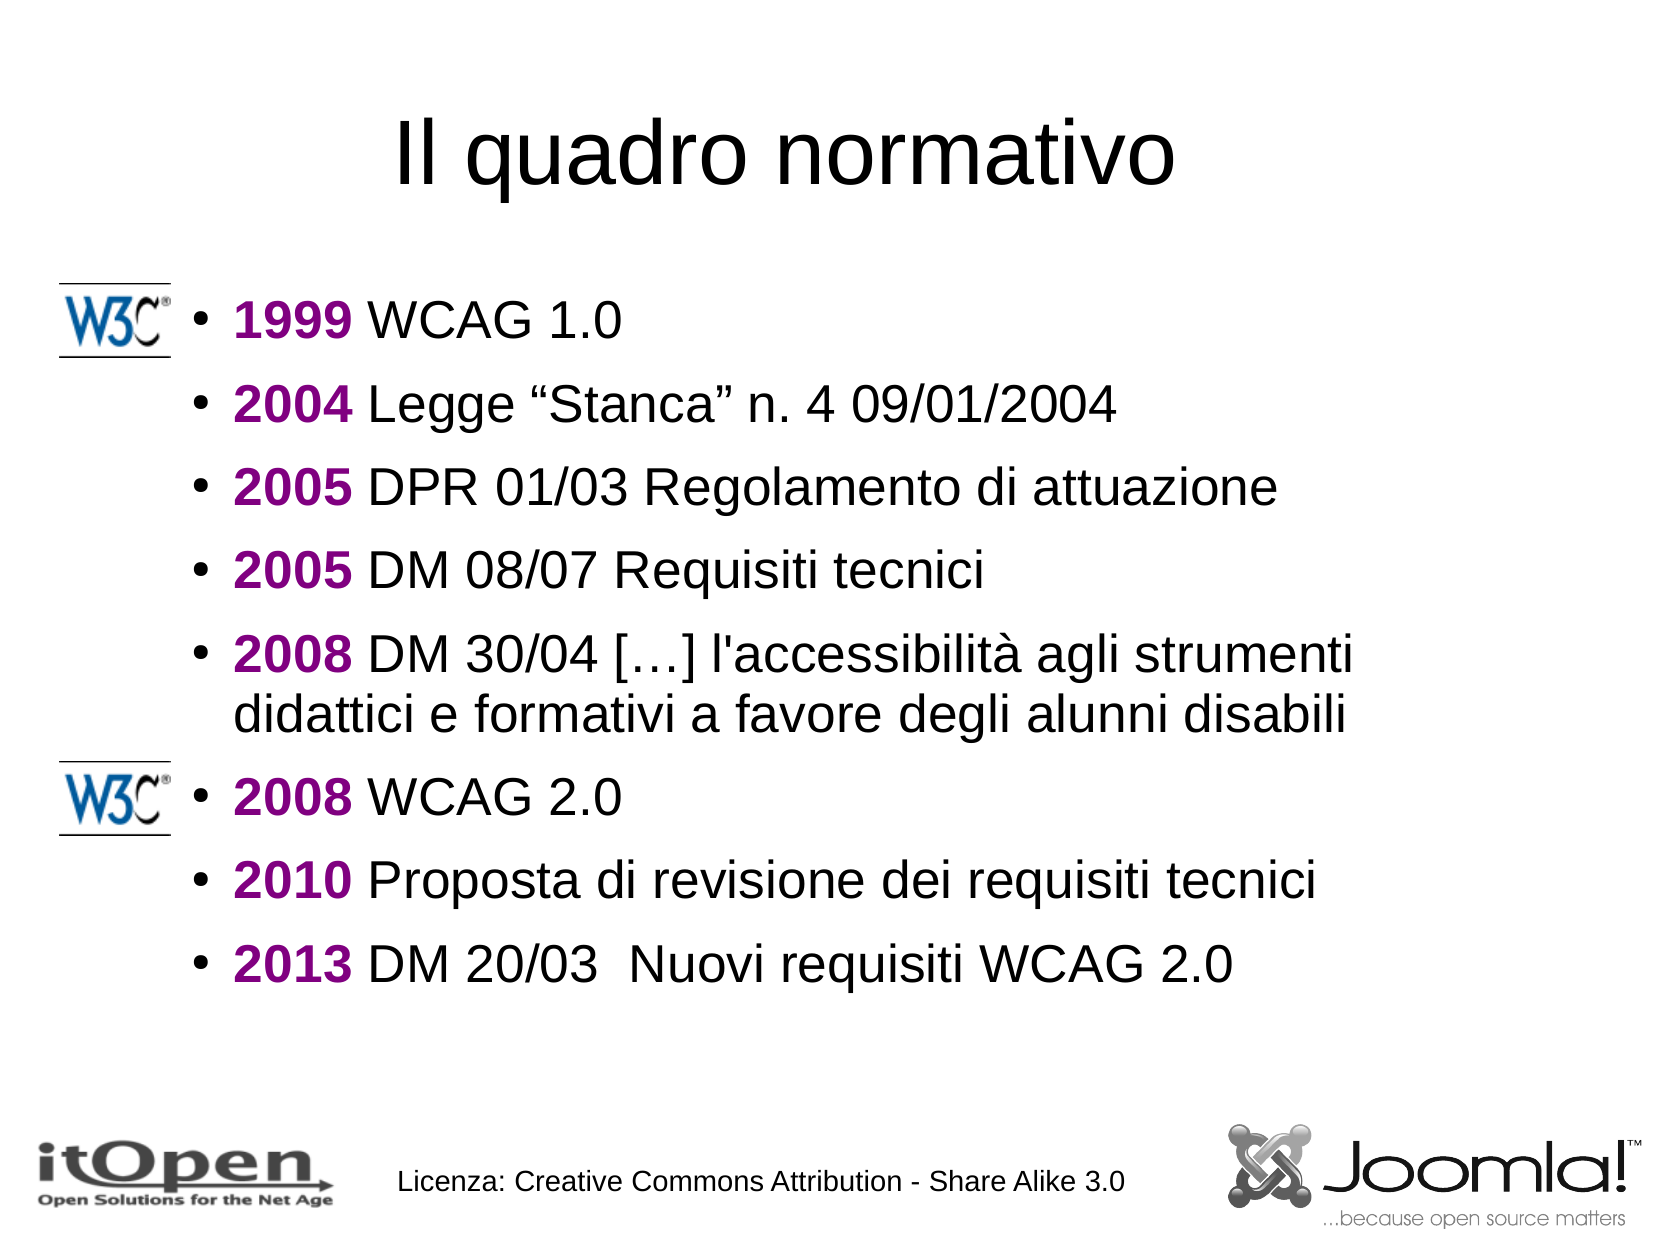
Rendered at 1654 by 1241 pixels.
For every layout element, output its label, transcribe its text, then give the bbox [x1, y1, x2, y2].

title Il quadro normativo [41, 49, 1530, 257]
picture [59, 761, 171, 836]
list 1999 WCAG 1.0 2004 Legge “Stanca” n. 4 09/01/2004 2005 DPR 01/03 Regolamento di attuazione 2005 DM 08/07 Requisiti tecnici 2008 DM 30/04 […] l'accessibilità agli strumenti didattici e formativi a favore degli alunni disabili 2008 WCAG 2.0 2010 Proposta di revisione dei requisiti tecnici 2013 DM 20/03 Nuovi requisiti WCAG 2.0 [177, 290, 1538, 1010]
picture [59, 283, 171, 358]
